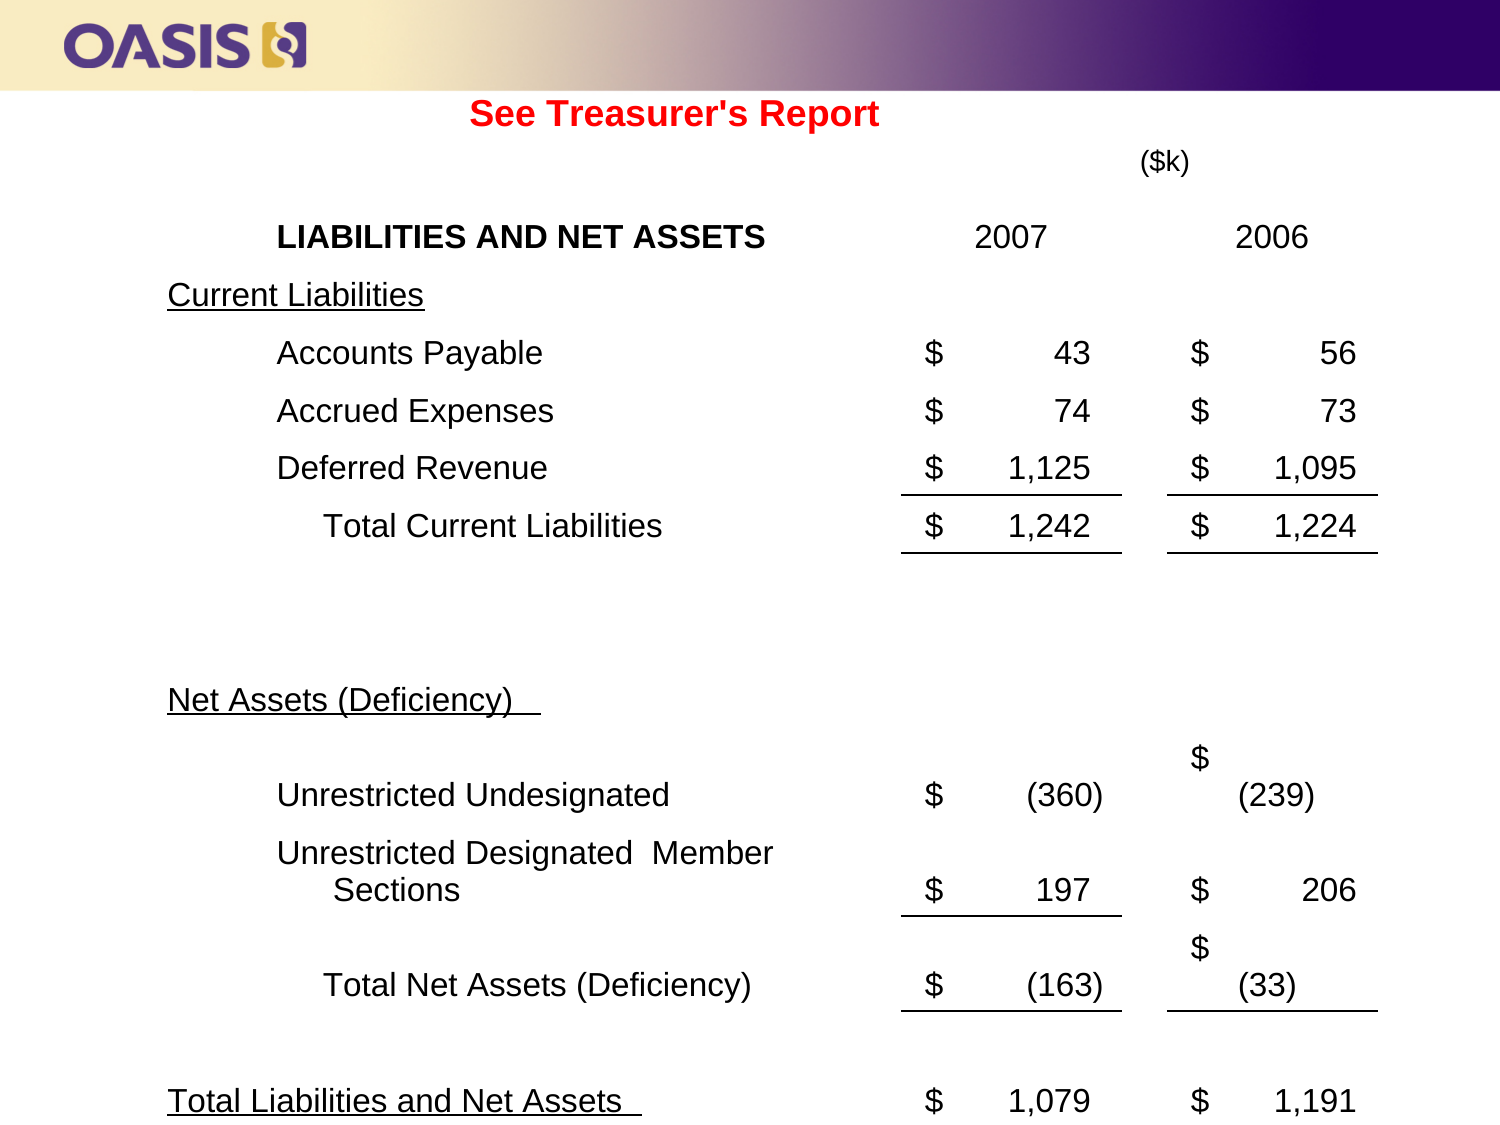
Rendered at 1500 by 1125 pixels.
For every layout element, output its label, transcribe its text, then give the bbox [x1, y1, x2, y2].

text_box $ 206 [1166, 822, 1378, 917]
text_box $ 1,095 [1166, 437, 1378, 494]
text_box Current Liabilities [152, 263, 901, 322]
text_box Total Liabilities and Net Assets [152, 1068, 901, 1125]
text_box $ 73 [1166, 380, 1378, 437]
text_box Total Net Assets (Deficiency) [261, 917, 901, 1012]
text_box $ 1,242 [901, 496, 1122, 552]
text_box Deferred Revenue [261, 437, 901, 495]
text_box LIABILITIES AND NET ASSETS [261, 205, 901, 264]
text_box $ 43 [901, 321, 1122, 380]
text_box Unrestricted Designated Member Sections [261, 822, 901, 917]
text_box $ 1,224 [1166, 495, 1378, 552]
text_box $ 1,079 [901, 1068, 1122, 1125]
text_box $ (360) [901, 726, 1122, 822]
text_box $ (163) [901, 917, 1122, 1010]
text_box Accounts Payable [261, 322, 901, 380]
text_box Net Assets (Deficiency) [152, 668, 901, 727]
text_box 2007 [901, 205, 1122, 264]
text_box $ (33) [1166, 917, 1378, 1010]
text_box See Treasurer's Report [454, 85, 895, 149]
text_box $ 197 [901, 822, 1122, 915]
text_box $ 56 [1166, 321, 1378, 380]
text_box $ 1,191 [1166, 1068, 1378, 1125]
text_box $ 74 [901, 380, 1122, 437]
text_box 2006 [1166, 205, 1378, 264]
text_box Accrued Expenses [261, 380, 901, 437]
text_box $ 1,125 [901, 437, 1122, 494]
picture [0, 0, 1500, 1125]
text_box $ (239) [1166, 726, 1378, 822]
text_box ($k) [1125, 137, 1213, 186]
text_box Unrestricted Undesignated [261, 727, 901, 822]
text_box Total Current Liabilities [261, 495, 901, 553]
